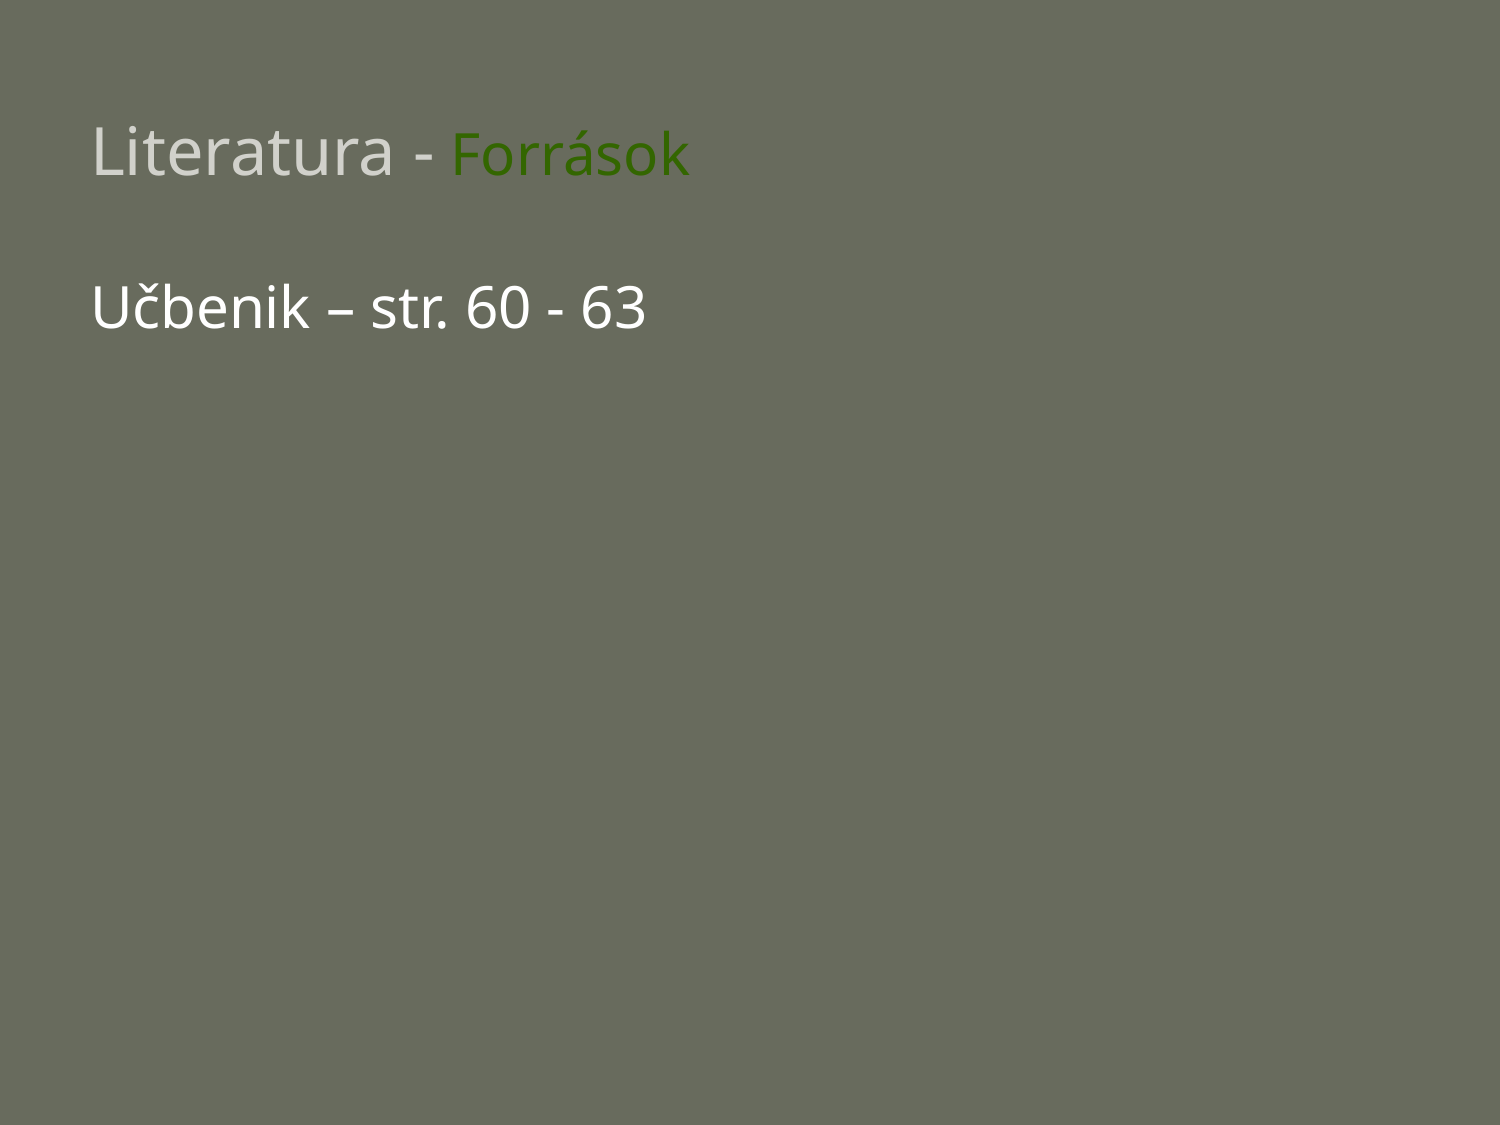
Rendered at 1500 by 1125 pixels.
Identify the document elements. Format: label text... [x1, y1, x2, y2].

list Učbenik – str. 60 - 63 [75, 262, 1425, 1005]
title Literatura - Források [75, 45, 1425, 233]
